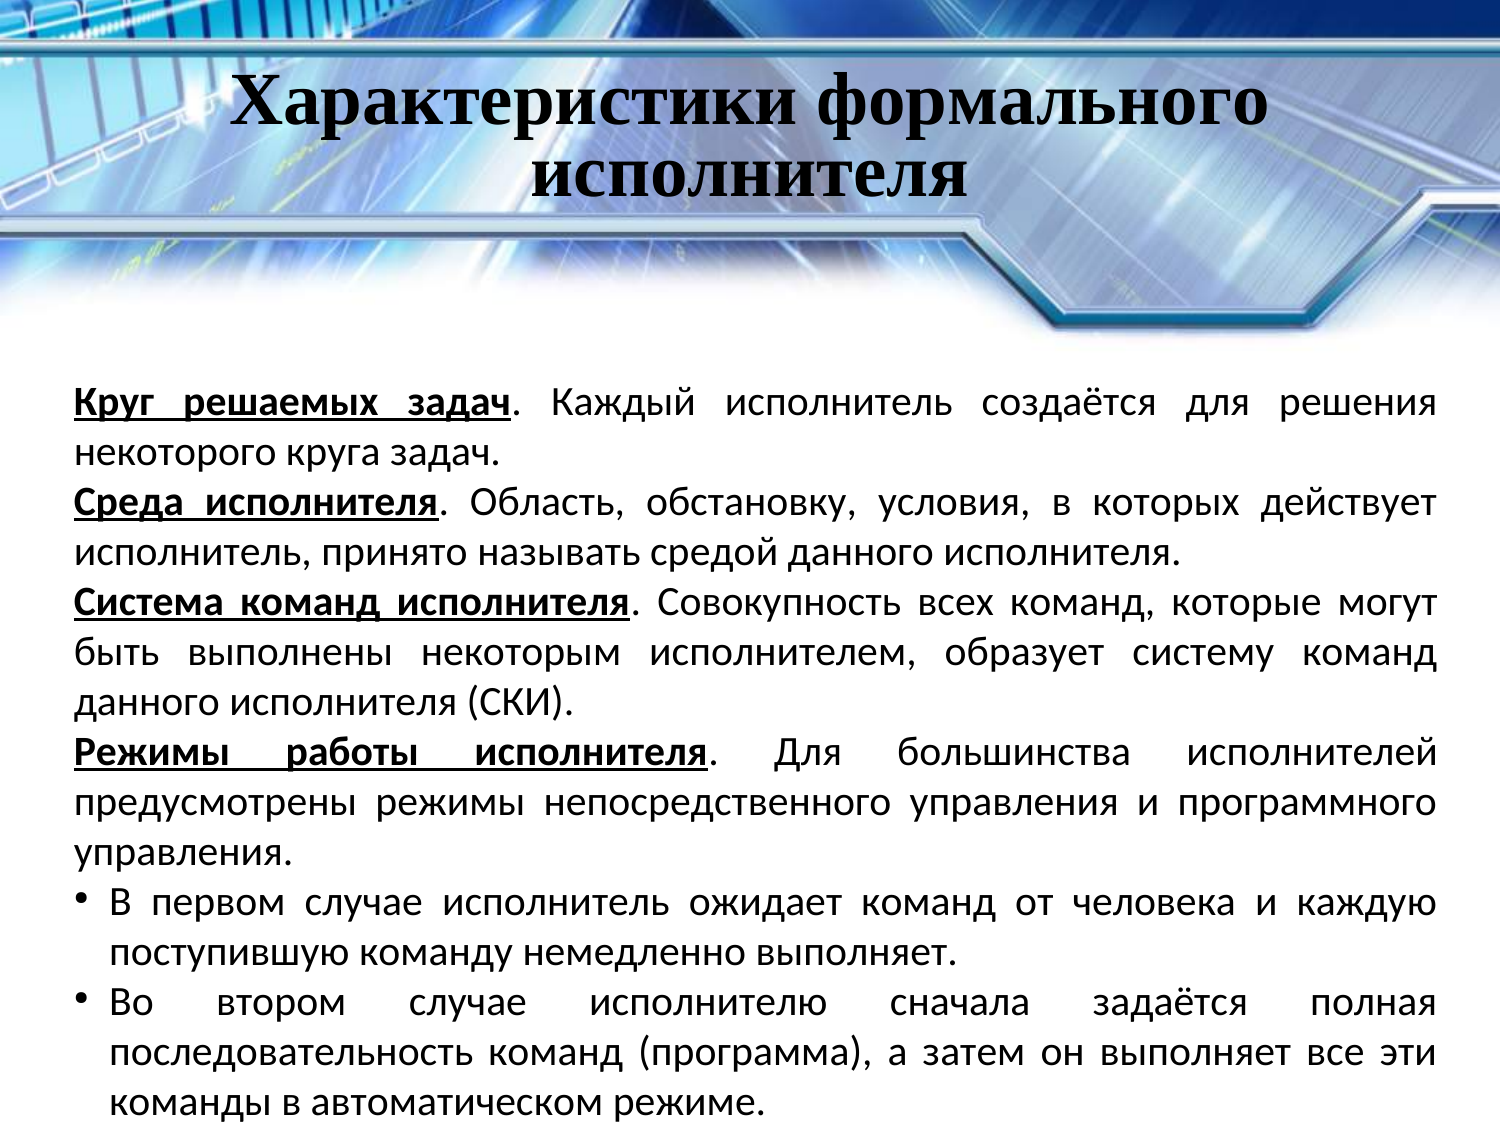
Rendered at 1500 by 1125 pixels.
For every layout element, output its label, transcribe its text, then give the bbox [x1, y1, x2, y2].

picture [0, 0, 1500, 1125]
text_box Круг решаемых задач. Каждый исполнитель создаётся для решения некоторого круга задач. Среда исполнителя. Область, обстановку, условия, в которых действует исполнитель, принято называть средой данного исполнителя. Система команд исполнителя. Совокупность всех команд, которые могут быть выполнены некоторым исполнителем, образует систему команд данного исполнителя (СКИ). Режимы работы исполнителя. Для большинства исполнителей предусмотрены режимы непосредственного управления и программного управления. В первом случае исполнитель ожидает команд от человека и каждую поступившую команду немедленно выполняет. Во втором случае исполнителю сначала задаётся полная последовательность команд (программа), а затем он выполняет все эти команды в автоматическом режиме. [59, 366, 1453, 1087]
title Характеристики формального исполнителя [75, 44, 1426, 233]
